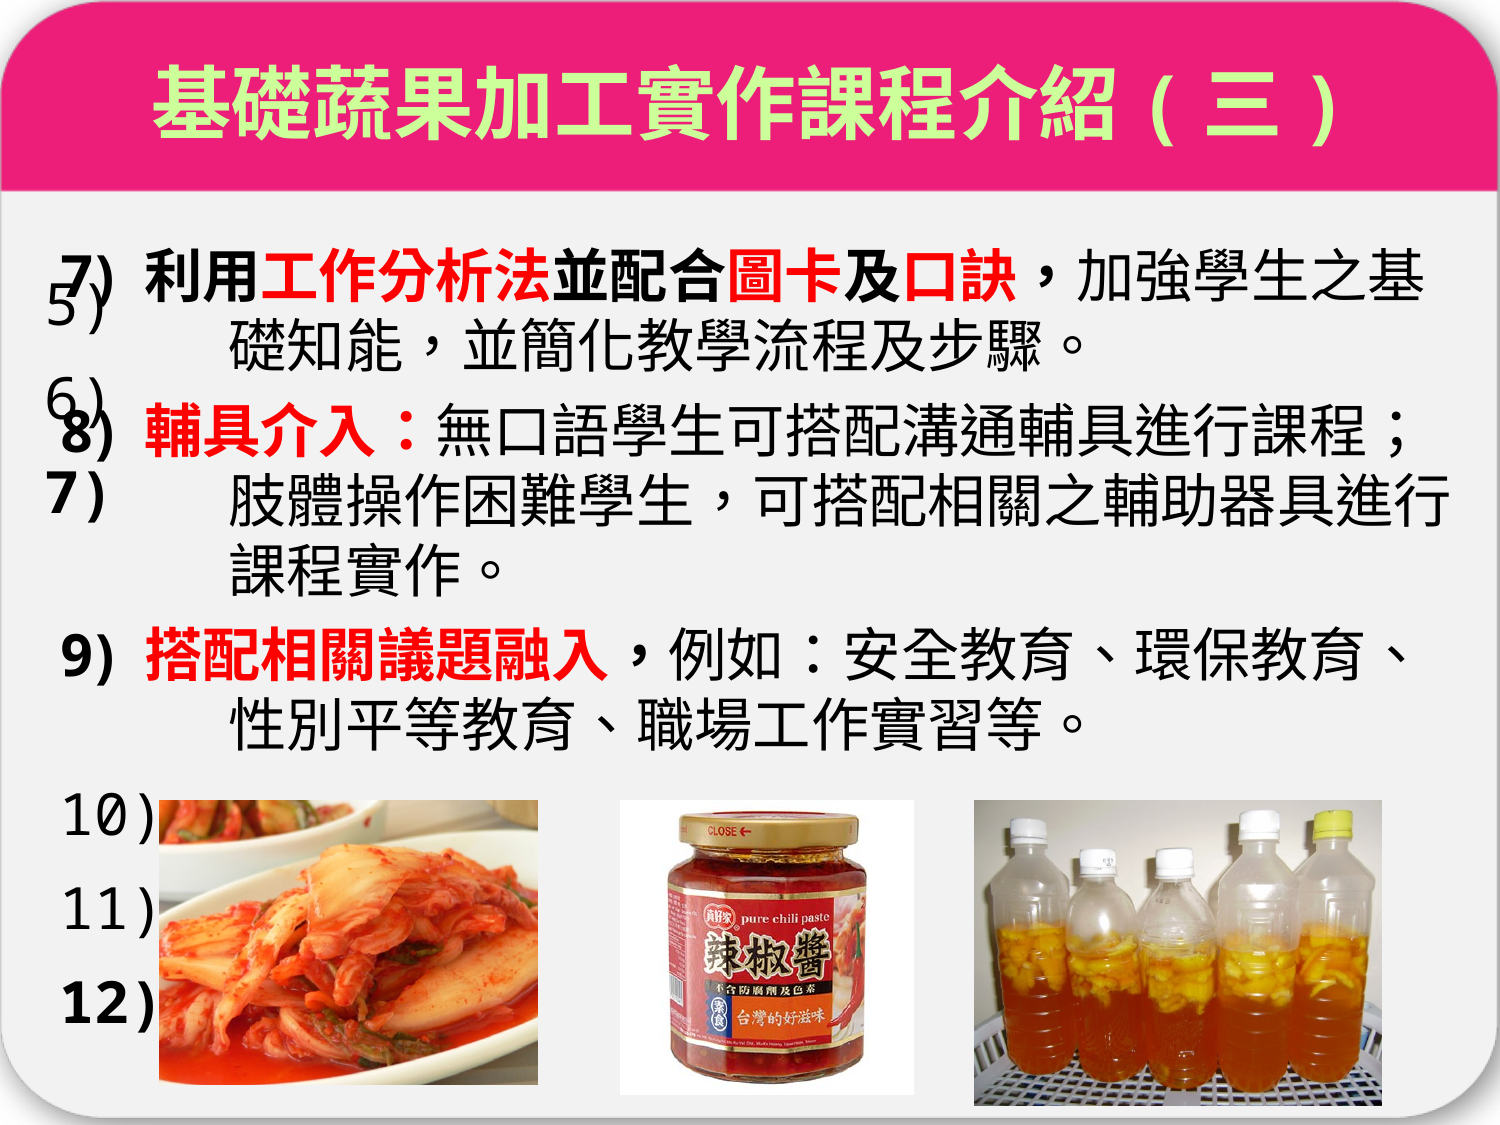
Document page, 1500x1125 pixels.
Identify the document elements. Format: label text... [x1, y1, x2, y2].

text_box 利用工作分析法並配合圖卡及口訣，加強學生之基礎知能，並簡化教學流程及步驟。 輔具介入：無口語學生可搭配溝通輔具進行課程；肢體操作困難學生，可搭配相關之輔助器具進行課程實作。 搭配相關議題融入，例如：安全教育、環保教育、性別平等教育、職場工作實習等。 [44, 231, 1498, 1102]
picture [620, 800, 914, 1095]
picture [974, 800, 1382, 1106]
picture [159, 800, 538, 1085]
list [29, 255, 1483, 1125]
title 基礎蔬果加工實作課程介紹(三) [75, 7, 1426, 195]
picture [0, 0, 1500, 1125]
